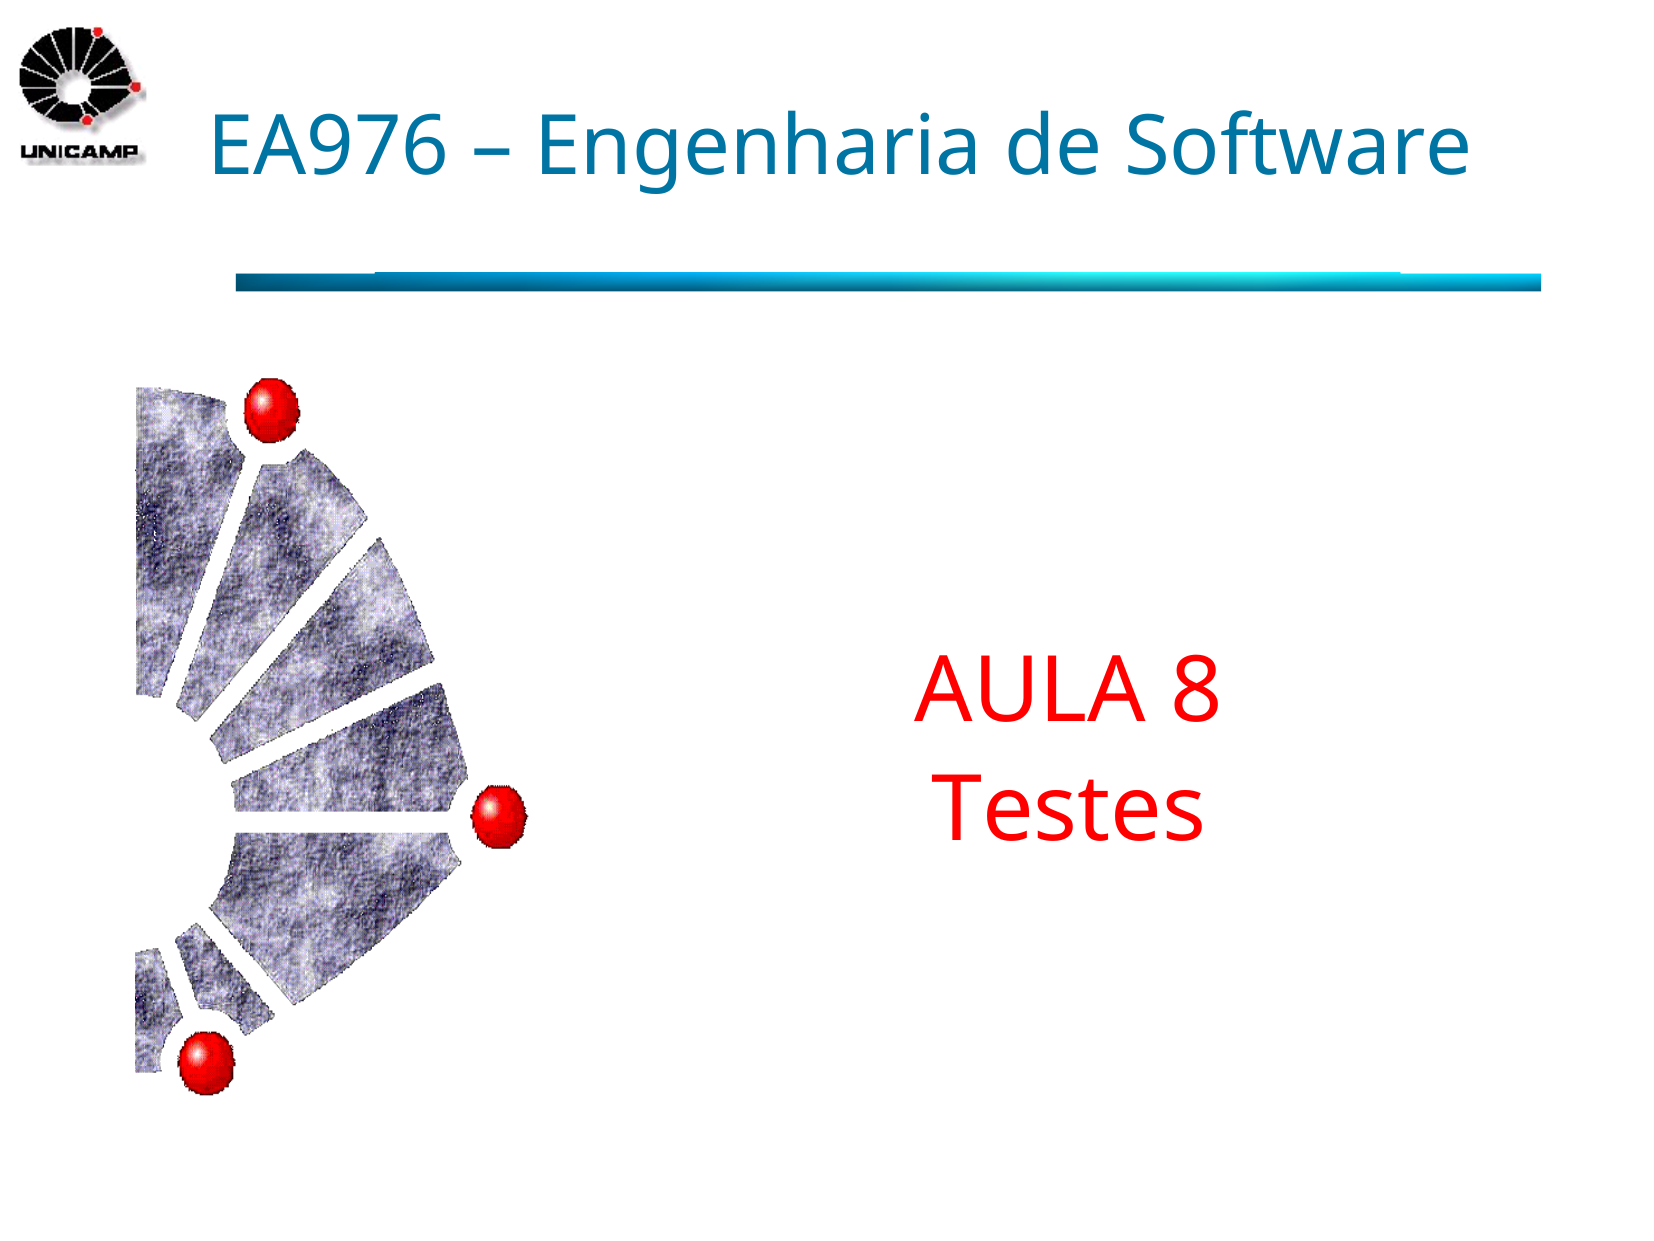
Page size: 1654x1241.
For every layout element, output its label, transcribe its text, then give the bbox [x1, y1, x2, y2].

subtitle AULA 8 Testes [561, 308, 1541, 1182]
chart [135, 324, 562, 1112]
picture [125, 272, 1654, 295]
title EA976 – Engenharia de Software [61, 35, 1620, 250]
